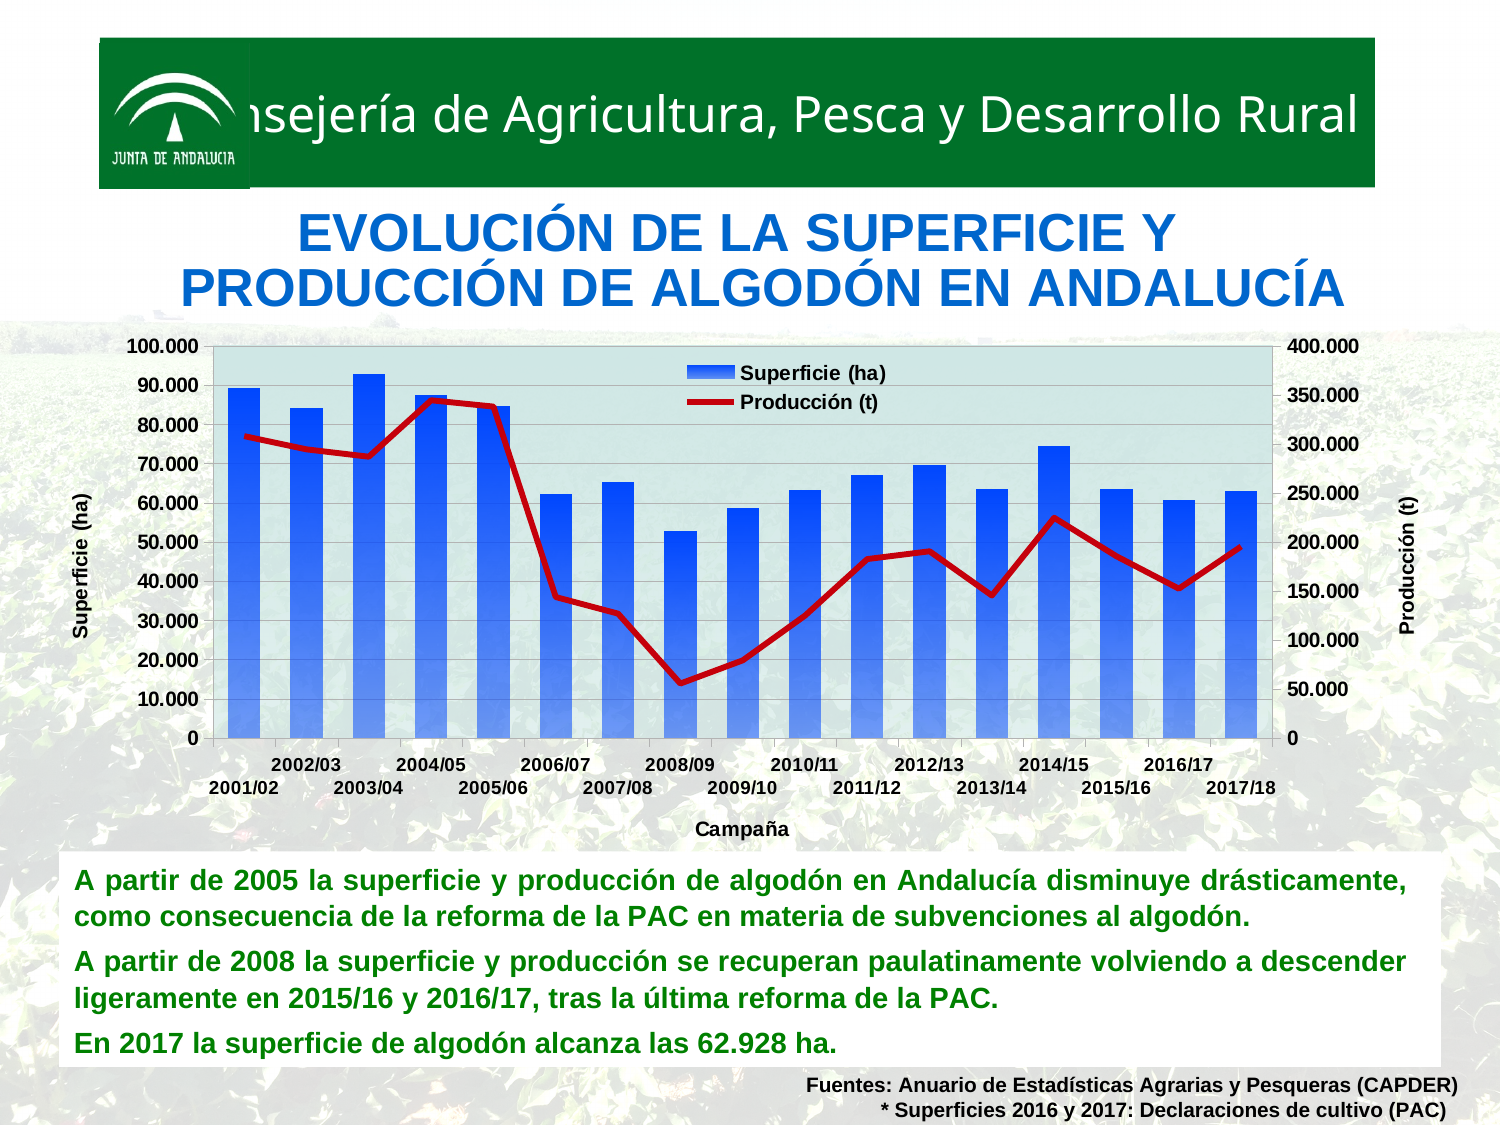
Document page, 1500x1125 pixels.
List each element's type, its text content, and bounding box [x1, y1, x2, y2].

list EVOLUCIÓN DE LA SUPERFICIE Y PRODUCCIÓN DE ALGODÓN EN ANDALUCÍA [99, 200, 1375, 324]
text_box Fuentes: Anuario de Estadísticas Agrarias y Pesqueras (CAPDER) * Superficies 2016 y 2017: Declaraciones de cultivo (PAC) [791, 1063, 1500, 1125]
title Consejería de Agricultura, Pesca y Desarrollo Rural [99, 37, 1375, 188]
text_box A partir de 2005 la superficie y producción de algodón en Andalucía disminuye drásticamente, como consecuencia de la reforma de la PAC en materia de subvenciones al algodón. A partir de 2008 la superficie y producción se recuperan paulatinamente volviendo a descender ligeramente en 2015/16 y 2016/17, tras la última reforma de la PAC. En 2017 la superficie de algodón alcanza las 62.928 ha. [59, 852, 1441, 1067]
picture [0, 0, 1500, 1125]
